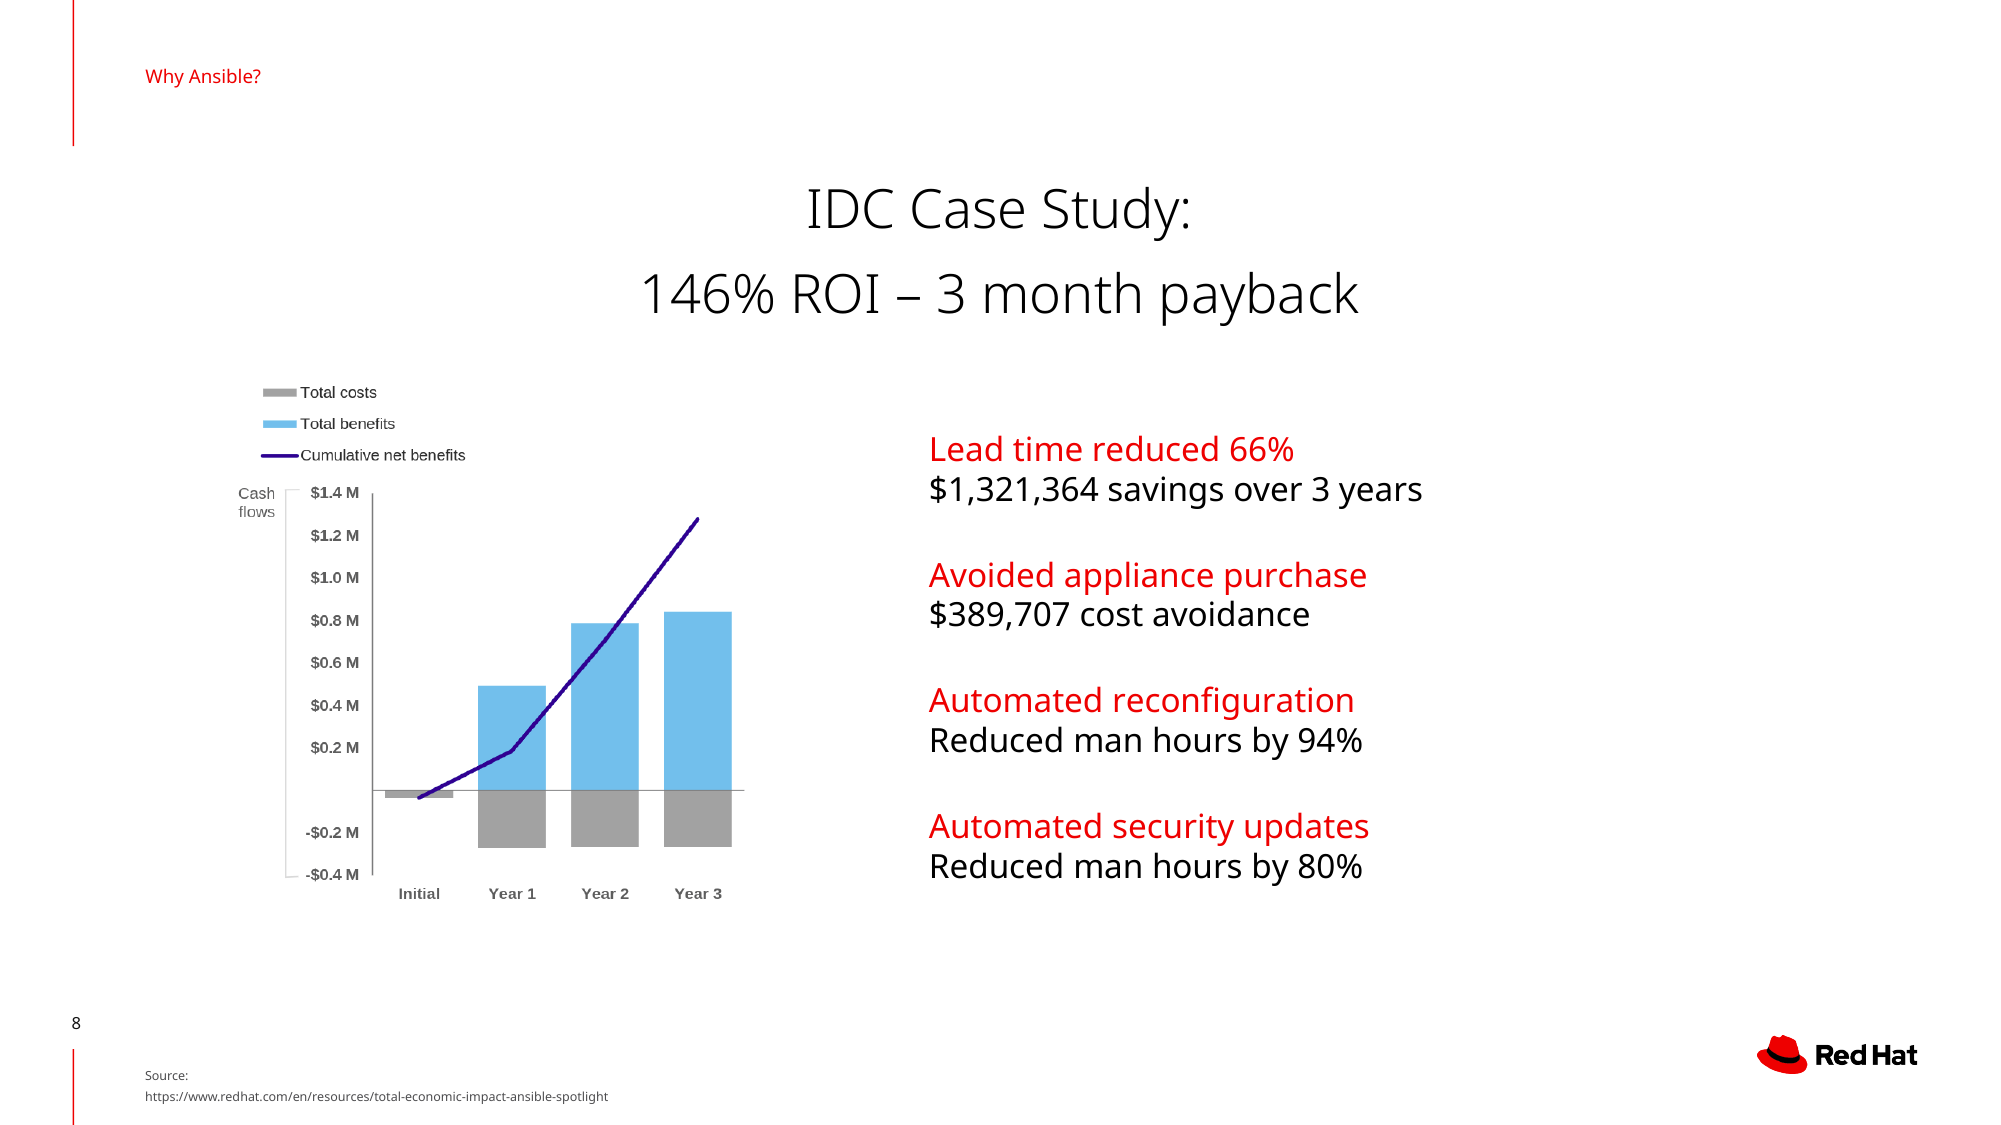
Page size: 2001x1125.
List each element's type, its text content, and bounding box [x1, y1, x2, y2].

title IDC Case Study: 146% ROI – 3 month payback [287, 155, 1713, 315]
picture [1757, 1035, 1918, 1074]
text_box Lead time reduced 66% $1,321,364 savings over 3 years Avoided appliance purchase $389,707 cost avoidance Automated reconfiguration Reduced man hours by 94% Automated security updates Reduced man hours by 80% [928, 416, 1829, 937]
subtitle Source: https://www.redhat.com/en/resources/total-economic-impact-ansible-spotlight [145, 1011, 1652, 1104]
subtitle Why Ansible? [73, 9, 918, 143]
picture [228, 379, 764, 925]
